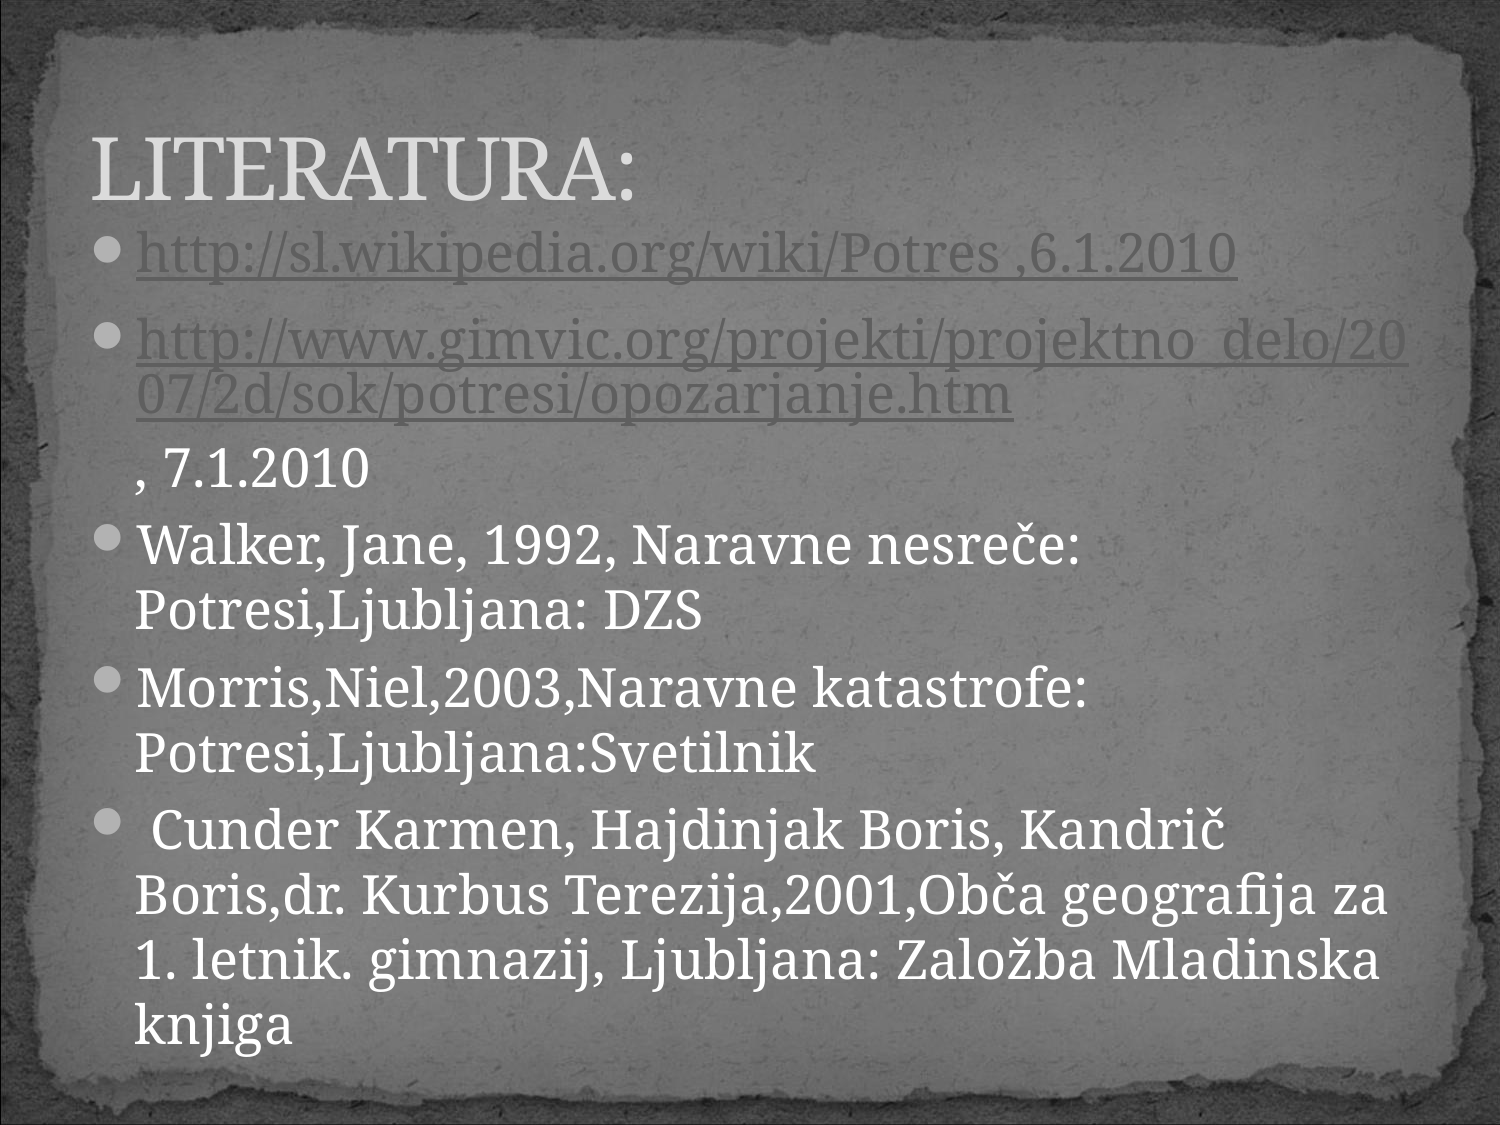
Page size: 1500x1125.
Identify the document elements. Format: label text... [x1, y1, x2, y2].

title LITERATURA: [75, 24, 1425, 225]
list http://sl.wikipedia.org/wiki/Potres ,6.1.2010 http://www.gimvic.org/projekti/projektno_delo/2007/2d/sok/potresi/opozarjanje.htm, 7.1.2010 Walker, Jane, 1992, Naravne nesreče: Potresi,Ljubljana: DZS Morris,Niel,2003,Naravne katastrofe: Potresi,Ljubljana:Svetilnik Cunder Karmen, Hajdinjak Boris, Kandrič Boris,dr. Kurbus Terezija,2001,Obča geografija za 1. letnik. gimnazij, Ljubljana: Založba Mladinska knjiga [75, 225, 1425, 1000]
picture [0, 0, 1500, 1125]
